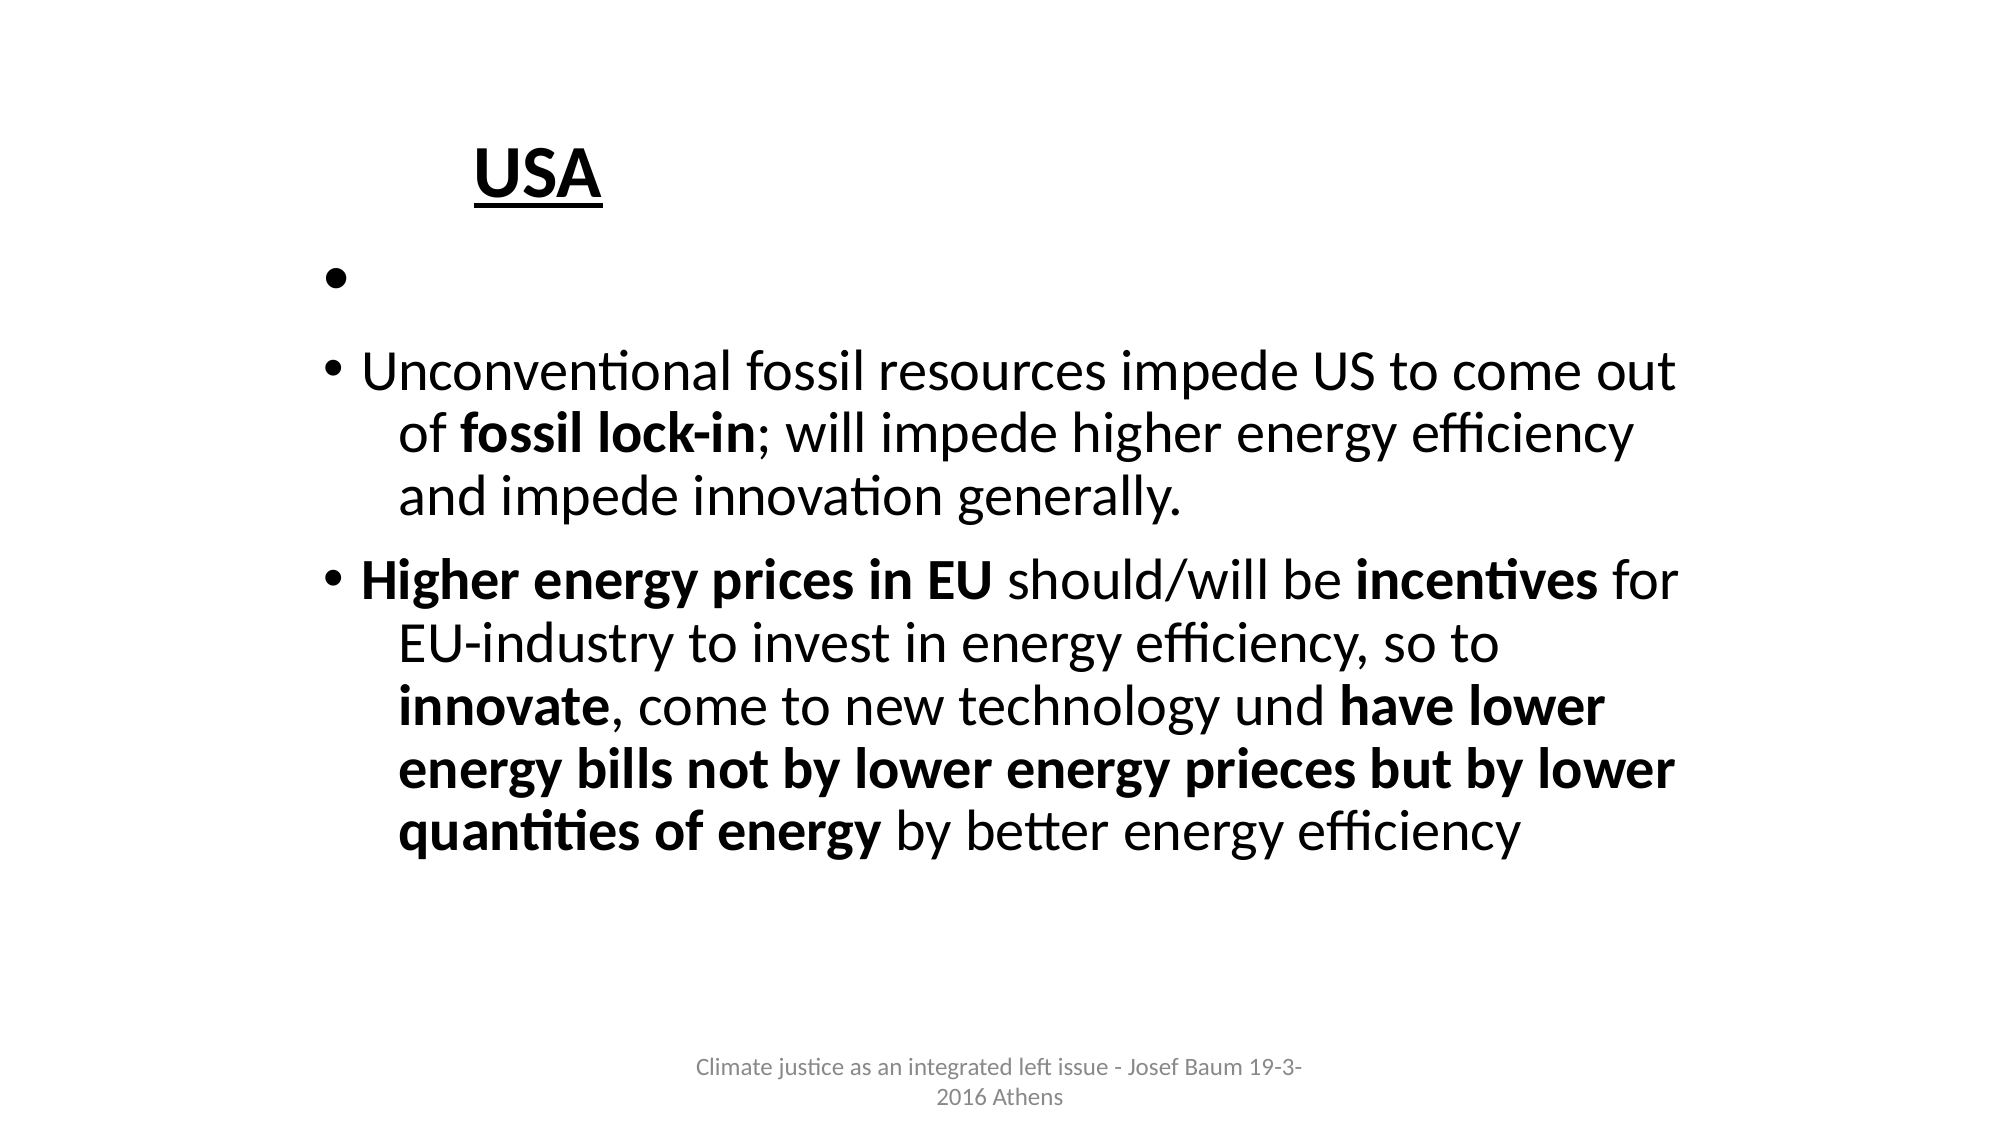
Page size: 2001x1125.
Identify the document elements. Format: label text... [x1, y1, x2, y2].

text_box Climate justice as an integrated left issue - Josef Baum 19-3-2016 Athens [662, 1042, 1338, 1103]
title [137, 59, 1863, 278]
list USA Unconventional fossil resources impede US to come out of fossil lock-in; will impede higher energy efficiency and impede innovation generally. Higher energy prices in EU should/will be incentives for EU-industry to invest in energy efficiency, so to innovate, come to new technology und have lower energy bills not by lower energy prieces but by lower quantities of energy by better energy efficiency [308, 122, 1713, 874]
